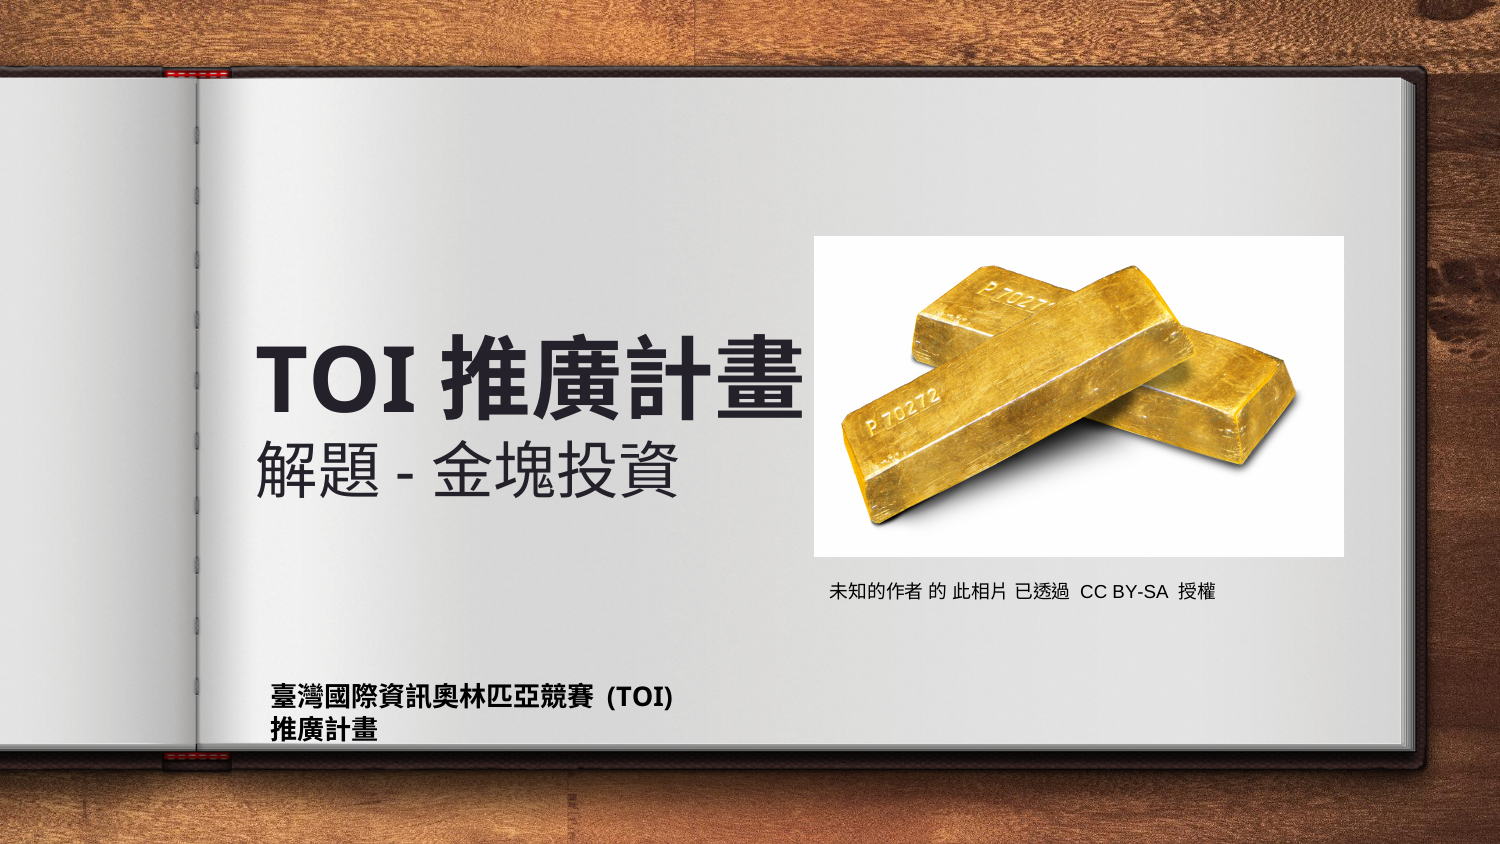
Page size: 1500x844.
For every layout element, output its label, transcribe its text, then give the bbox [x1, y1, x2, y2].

text_box 未知的作者 的 此相片 已透過 CC BY-SA 授權 [814, 571, 1344, 610]
text_box TOI推廣計畫 解題-金塊投資 [240, 262, 894, 565]
picture [814, 236, 1344, 557]
